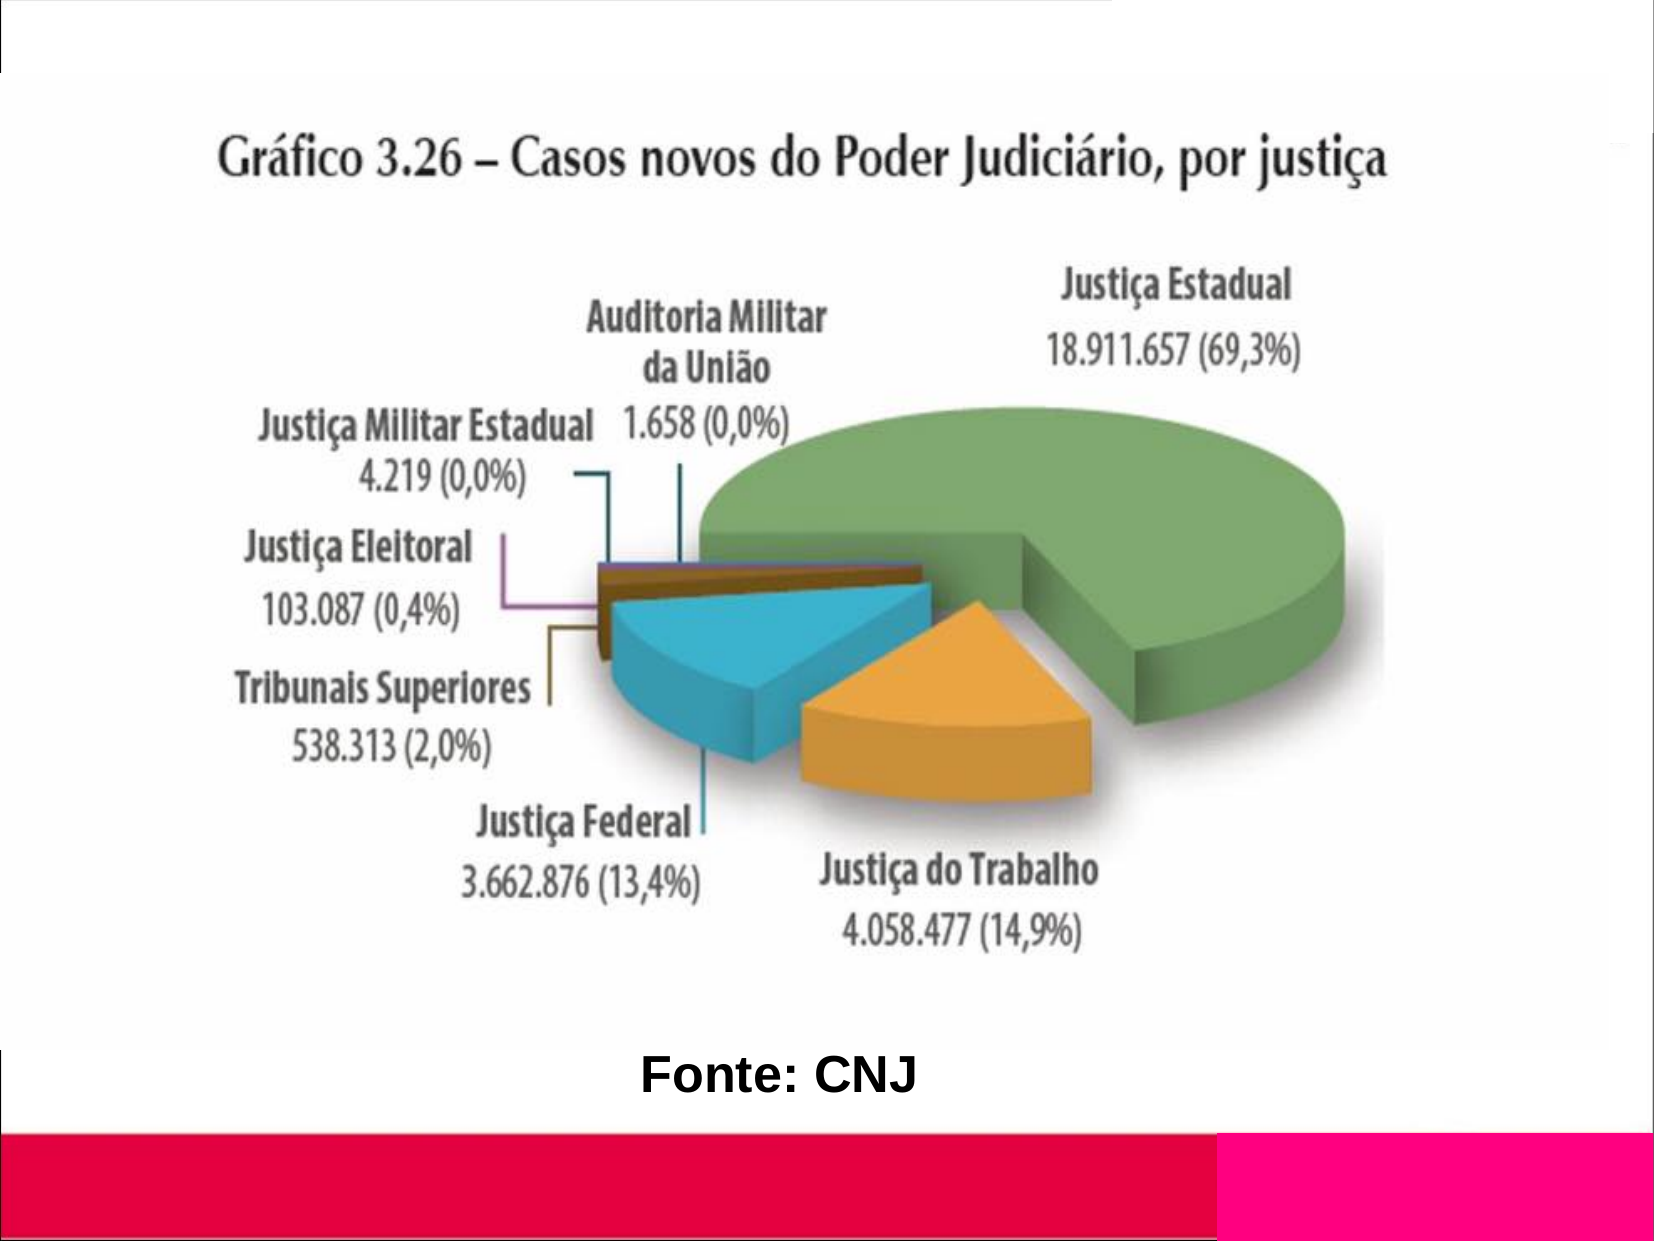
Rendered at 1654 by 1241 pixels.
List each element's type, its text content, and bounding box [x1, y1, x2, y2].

picture [0, 0, 1654, 1241]
text_box Fonte: CNJ [625, 1032, 969, 1111]
